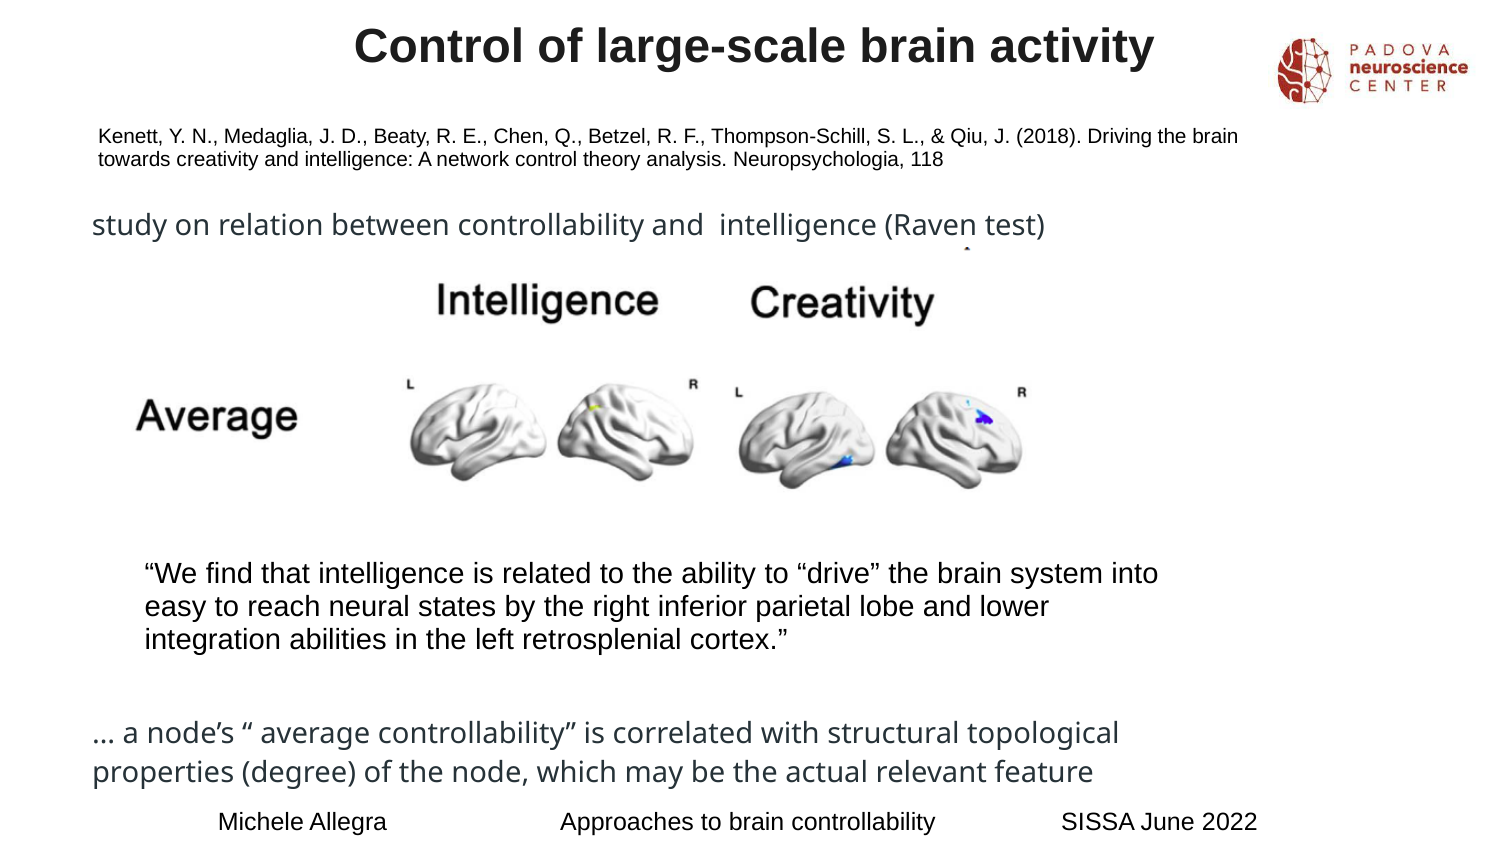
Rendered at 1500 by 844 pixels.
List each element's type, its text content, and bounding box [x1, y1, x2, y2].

text_box study on relation between controllability and intelligence (Raven test) [41, 196, 1158, 279]
text_box Kenett, Y. N., Medaglia, J. D., Beaty, R. E., Chen, Q., Betzel, R. F., Thompson-Schill, S. L., & Qiu, J. (2018). Driving the brain towards creativity and intelligence: A network control theory analysis. Neuropsychologia, 118 [83, 116, 1276, 182]
text_box … a node’s “ average controllability” is correlated with structural topological properties (degree) of the node, which may be the actual relevant feature [41, 704, 1264, 821]
text_box Control of large-scale brain activity [74, 0, 1436, 95]
text_box Michele Allegra Approaches to brain controllability SISSA June 2022 [64, 794, 1415, 844]
text_box “We find that intelligence is related to the ability to “drive” the brain system into easy to reach neural states by the right inferior parietal lobe and lower integration abilities in the left retrosplenial cortex.” [129, 550, 1208, 696]
picture [118, 279, 1058, 532]
picture [1268, 10, 1476, 123]
